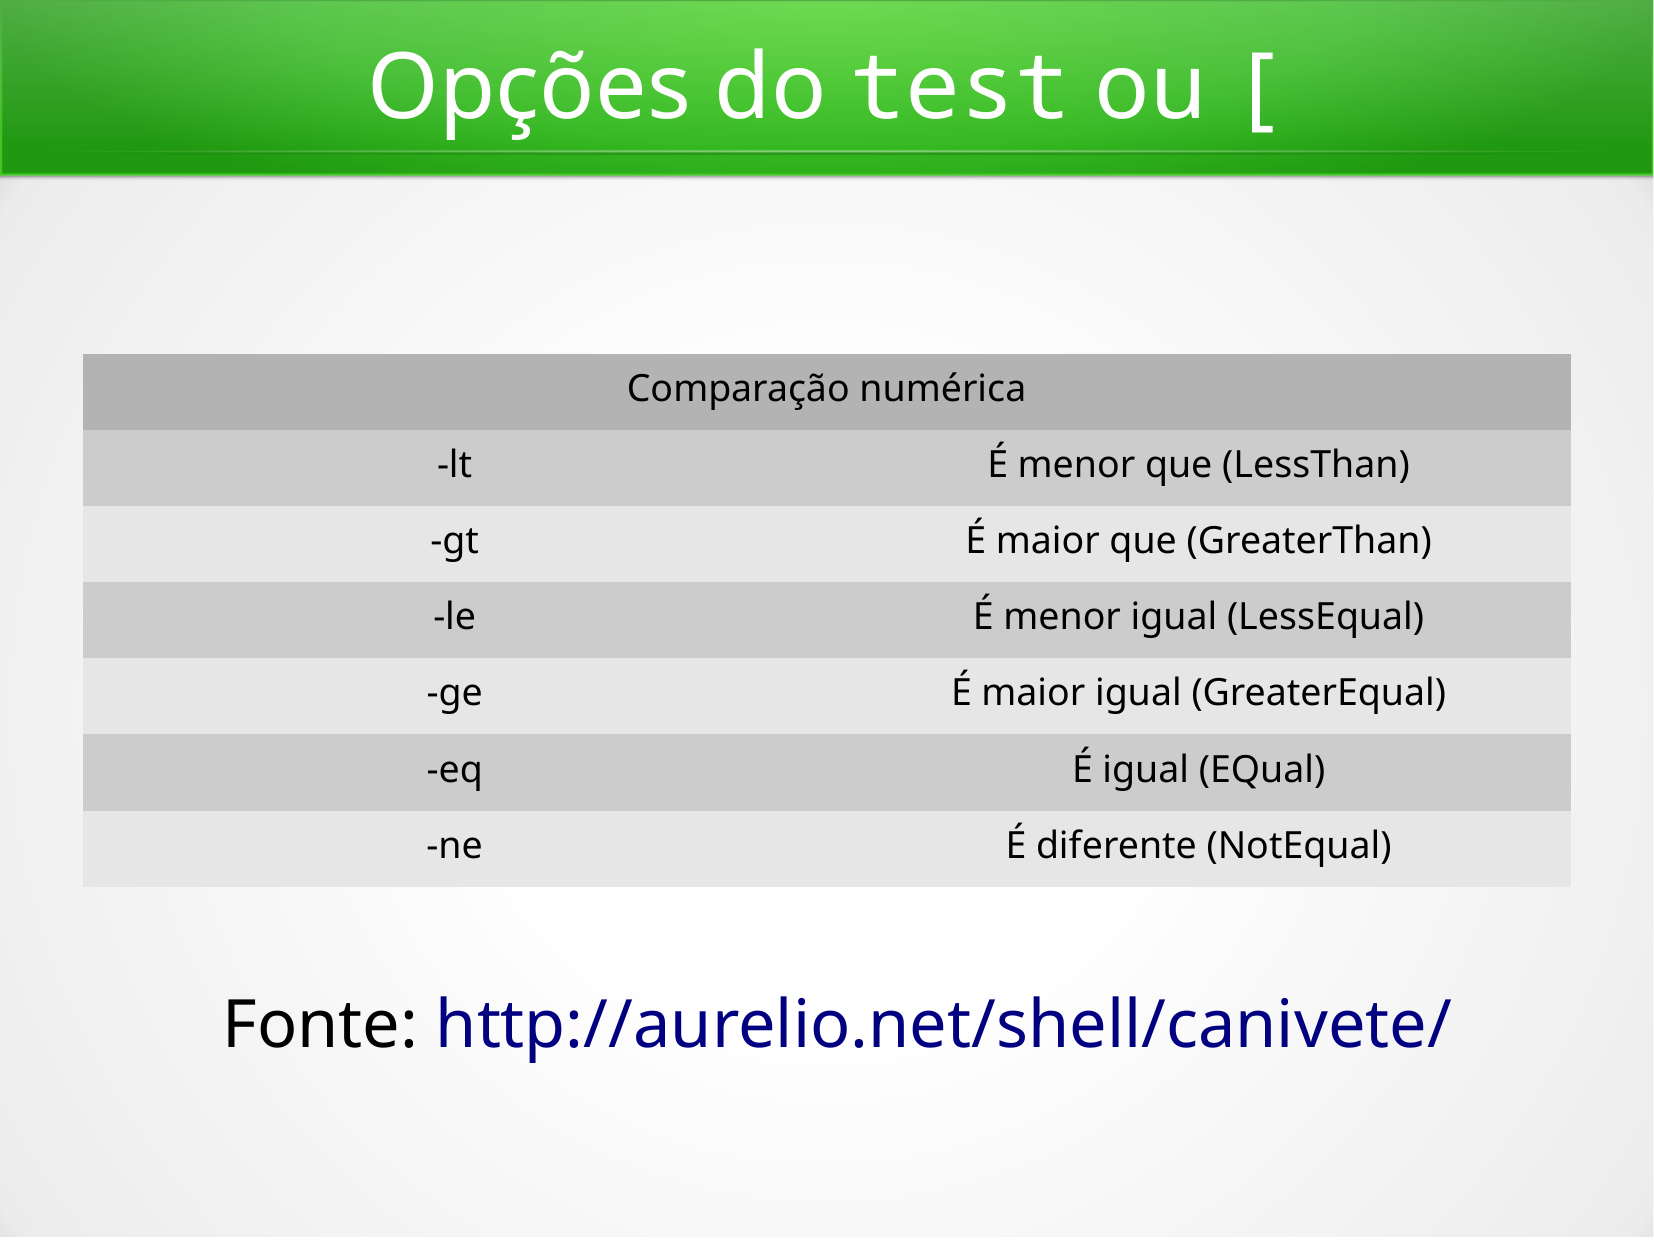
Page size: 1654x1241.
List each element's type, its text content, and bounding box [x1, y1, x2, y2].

table_cell -lt [83, 430, 827, 506]
table_cell É menor igual (LessEqual) [827, 582, 1571, 658]
table_cell -le [83, 582, 827, 658]
table_cell -gt [83, 506, 827, 582]
table_cell É menor que (LessThan) [827, 430, 1571, 506]
table_cell É maior que (GreaterThan) [827, 506, 1571, 582]
table_cell -eq [83, 734, 827, 811]
table_cell É diferente (NotEqual) [827, 811, 1571, 887]
table_cell É igual (EQual) [827, 734, 1571, 811]
table_cell -ge [83, 658, 827, 734]
text_box Fonte: http://aurelio.net/shell/canivete/ [207, 968, 1446, 1059]
table_header Comparação numérica [83, 354, 1571, 430]
title Opções do test ou [ [82, 11, 1571, 154]
table_cell -ne [83, 811, 827, 887]
picture [0, 0, 1654, 1237]
table_cell É maior igual (GreaterEqual) [827, 658, 1571, 734]
